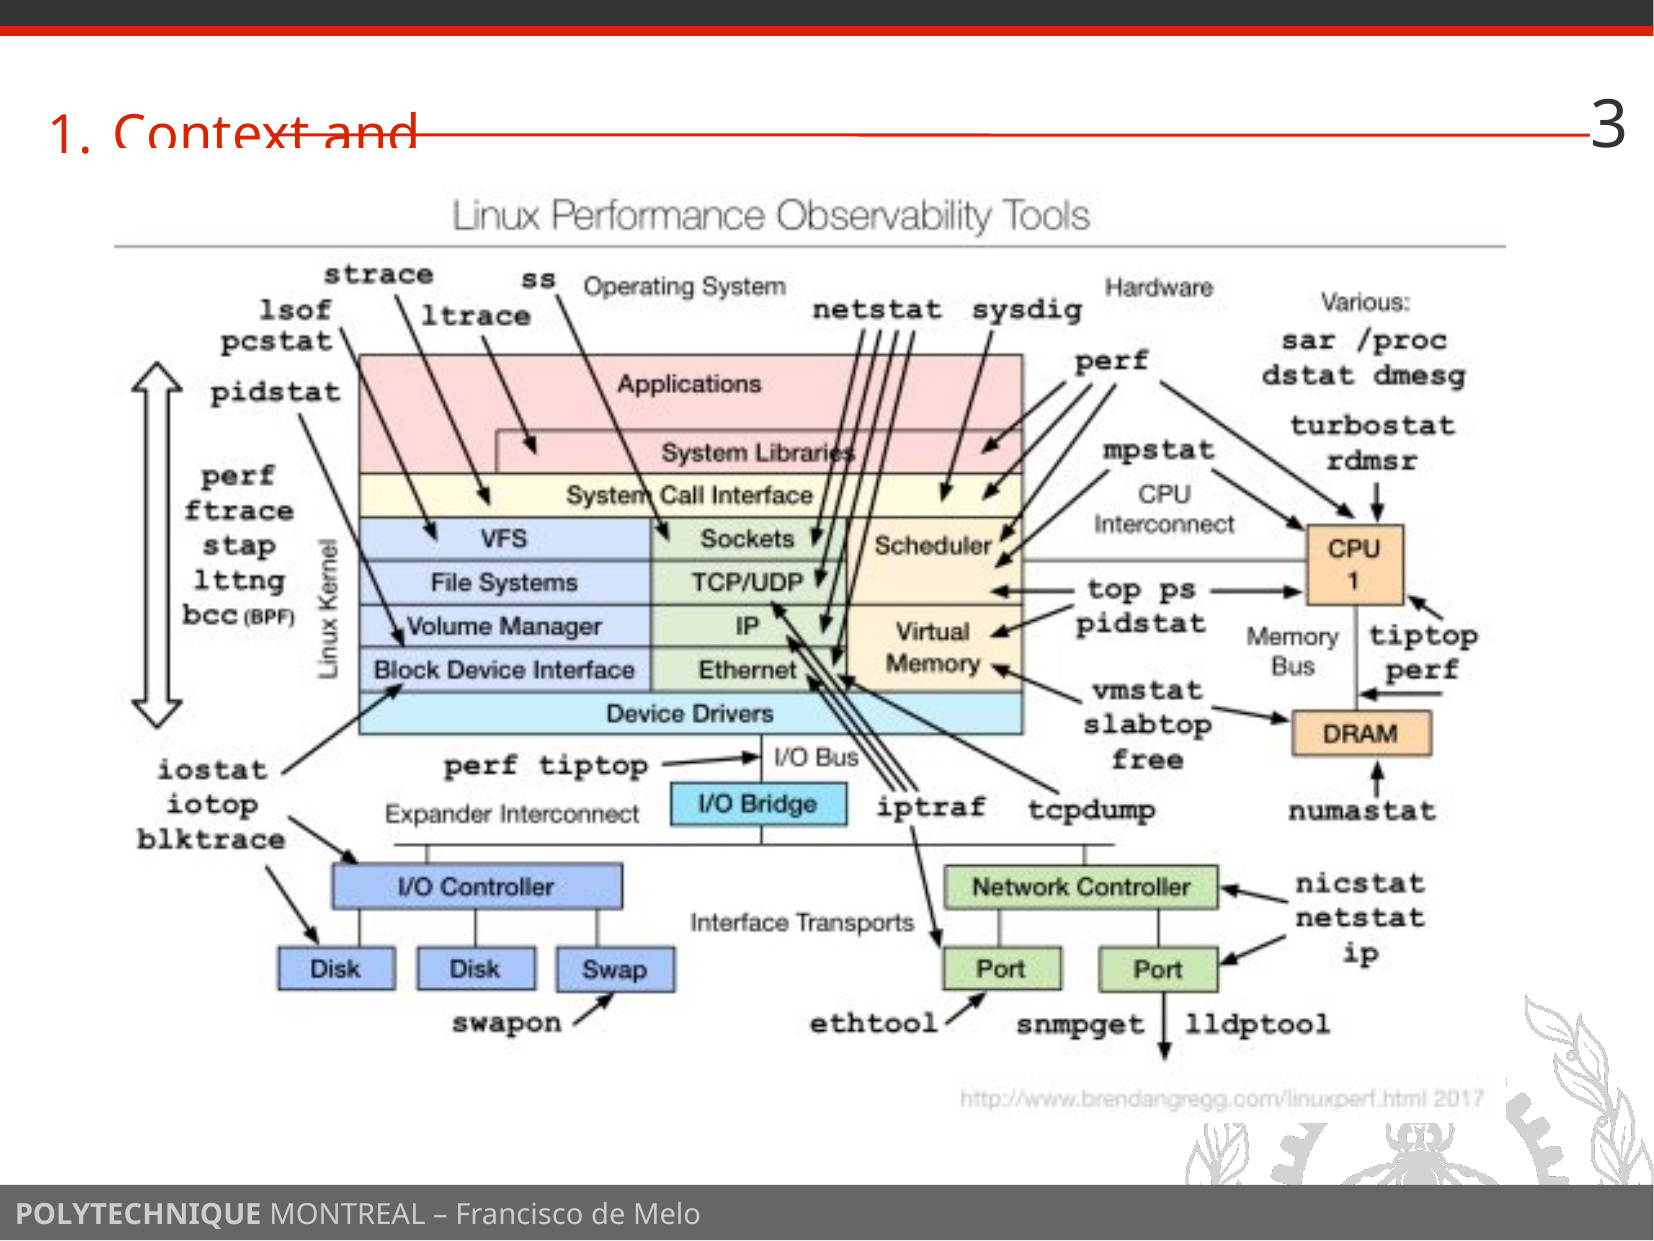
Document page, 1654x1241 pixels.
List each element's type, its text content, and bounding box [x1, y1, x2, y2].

picture [114, 148, 1654, 1184]
text_box 3 [1589, 30, 1654, 173]
text_box POLYTECHNIQUE MONTREAL – Francisco de Melo [0, 1184, 1654, 1241]
text_box Context and Motivation 2 [22, 59, 700, 247]
text_box [0, 0, 1654, 36]
